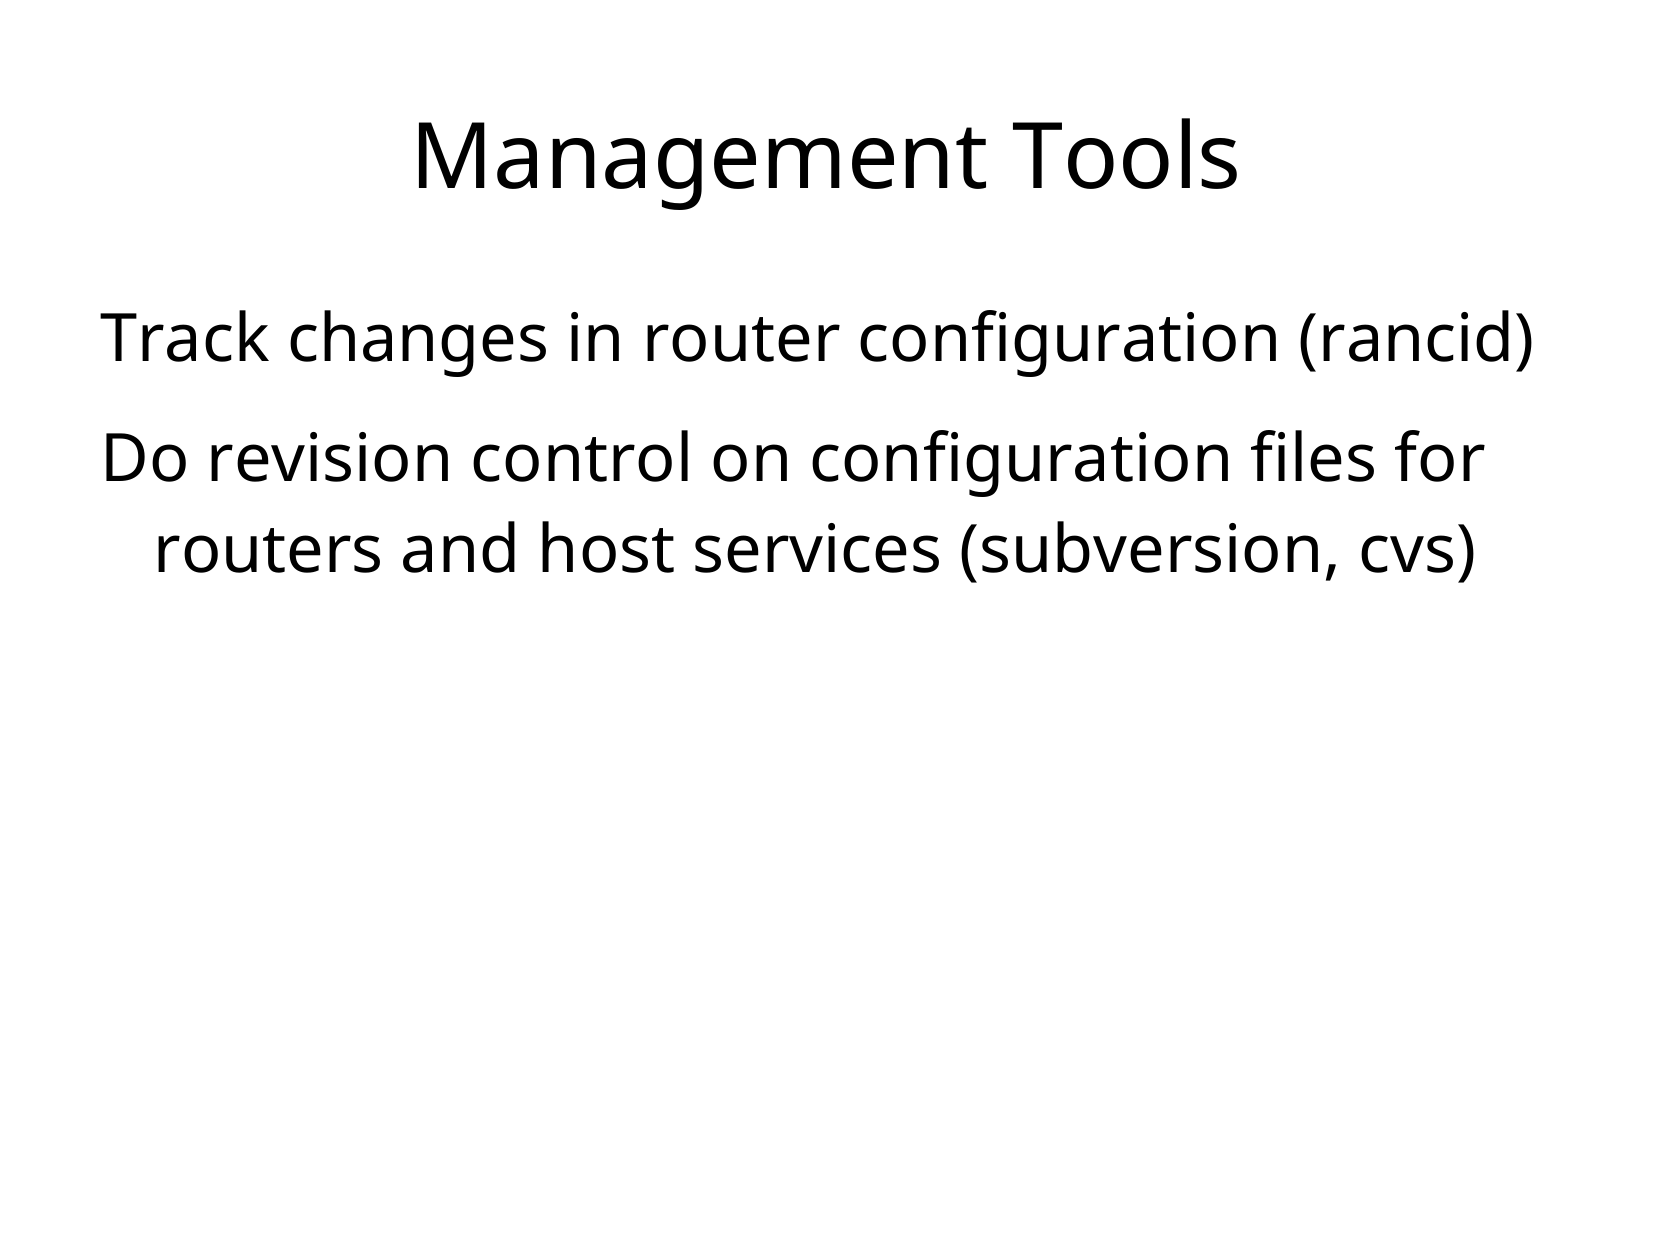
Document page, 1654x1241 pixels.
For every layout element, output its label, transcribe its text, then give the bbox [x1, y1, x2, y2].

title Management Tools [82, 49, 1571, 257]
list Track changes in router configuration (rancid) Do revision control on configuration files for routers and host services (subversion, cvs) [82, 290, 1571, 1109]
